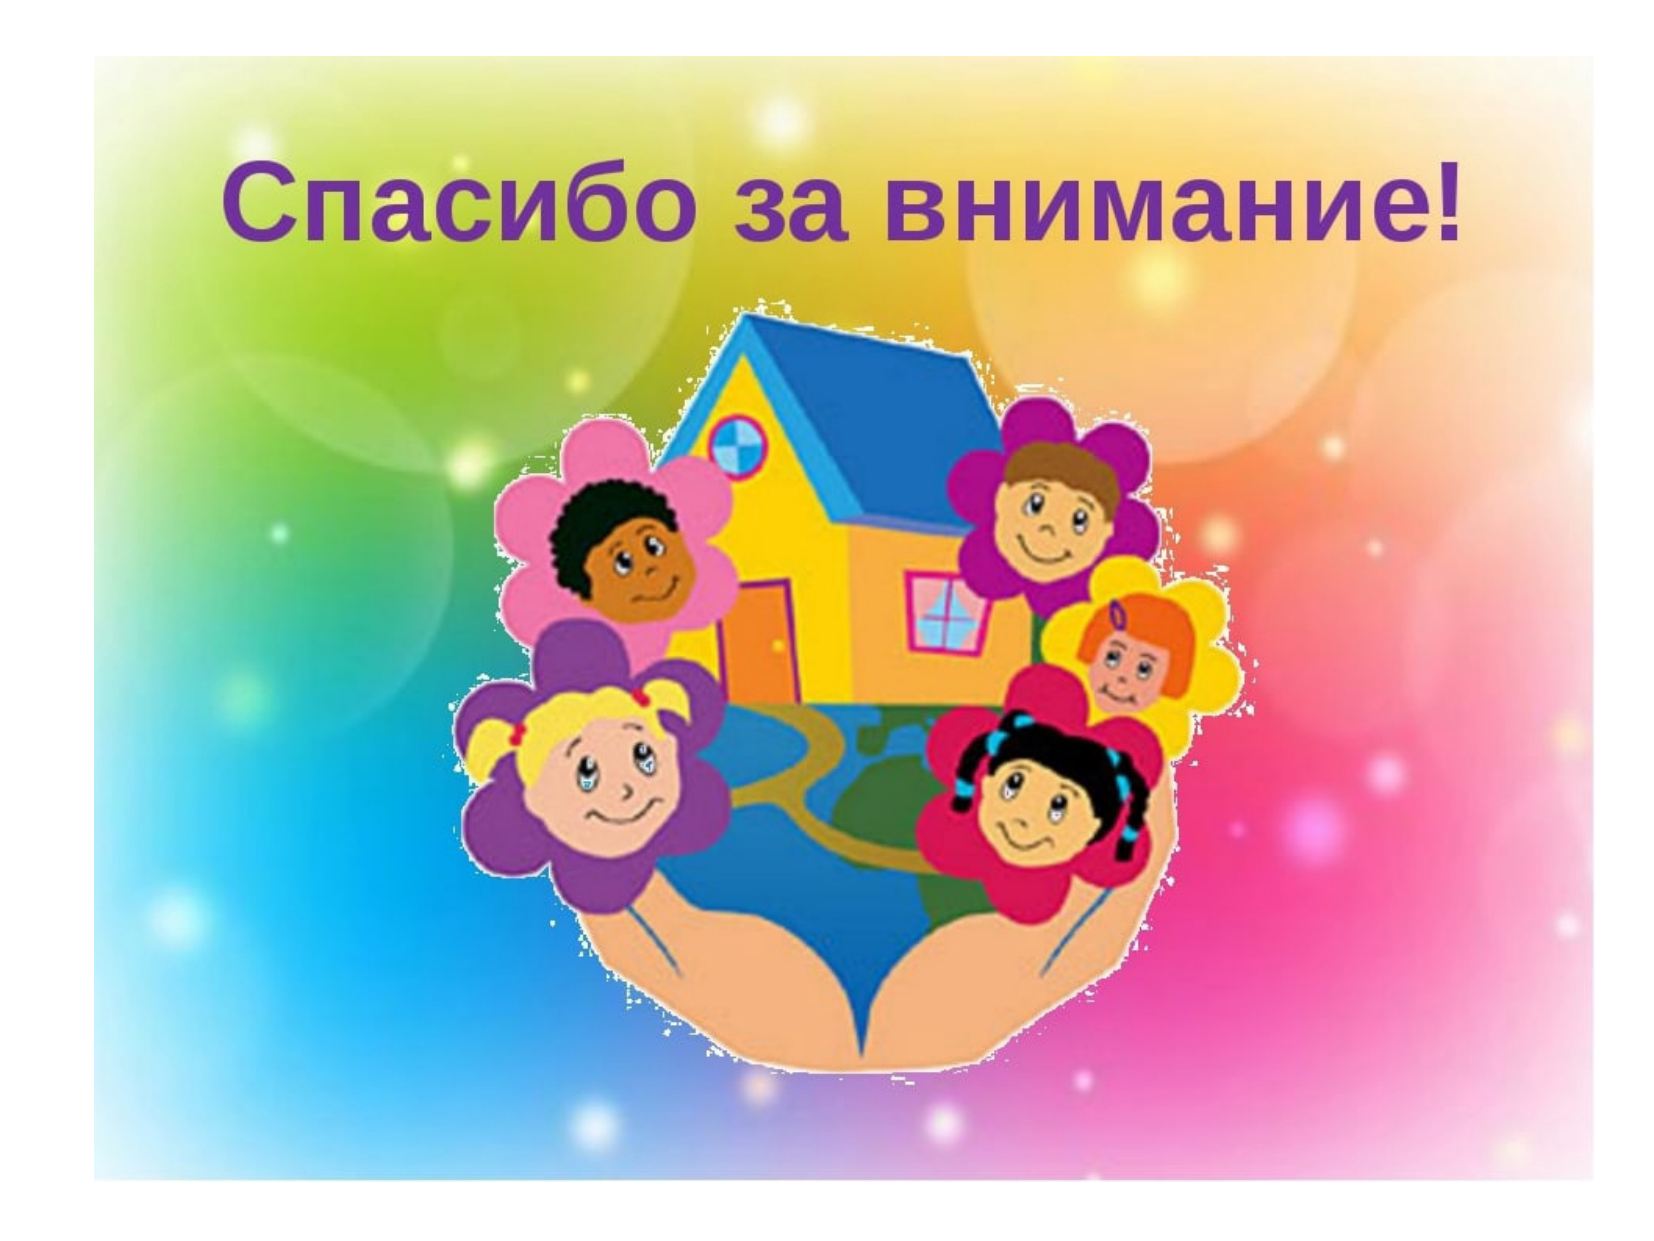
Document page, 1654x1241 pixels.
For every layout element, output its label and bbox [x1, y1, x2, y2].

picture [94, 56, 1595, 1182]
